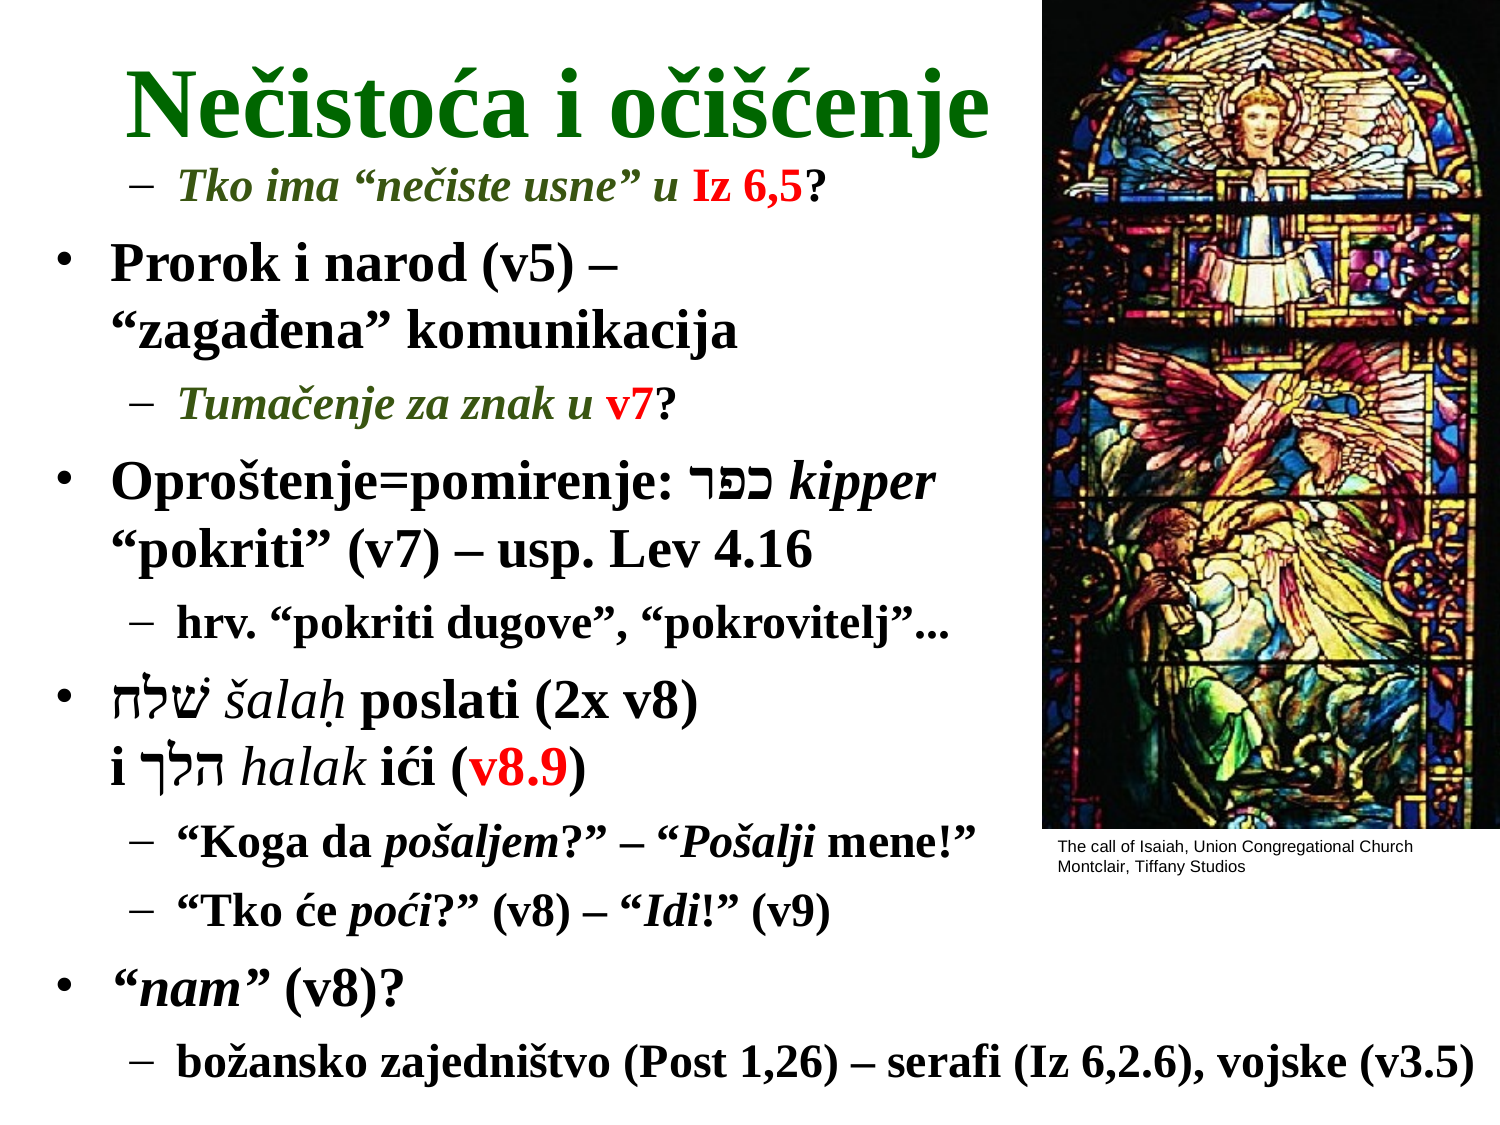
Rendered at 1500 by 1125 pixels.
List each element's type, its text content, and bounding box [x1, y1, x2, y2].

picture [1042, 0, 1500, 828]
title Nečistoća i očišćenje [74, 0, 1042, 145]
list Tko ima “nečiste usne” u Iz 6,5? Prorok i narod (v5) – “zagađena” komunikacija Tumačenje za znak u v7? Oproštenje=pomirenje: כפר kipper “pokriti” (v7) – usp. Lev 4.16 hrv. “pokriti dugove”, “pokrovitelj”... שׁלח šalaḥ poslati (2x v8) i הלך halak ići (v8.9) “Koga da pošaljem?” – “Pošalji mene!” “Tko će poći?” (v8) – “Idi!” (v9) “nam” (v8)? božansko zajedništvo (Post 1,26) – serafi (Iz 6,2.6), vojske (v3.5) [39, 145, 1500, 1125]
text_box The call of Isaiah, Union Congregational Church Montclair, Tiffany Studios [1042, 828, 1500, 884]
